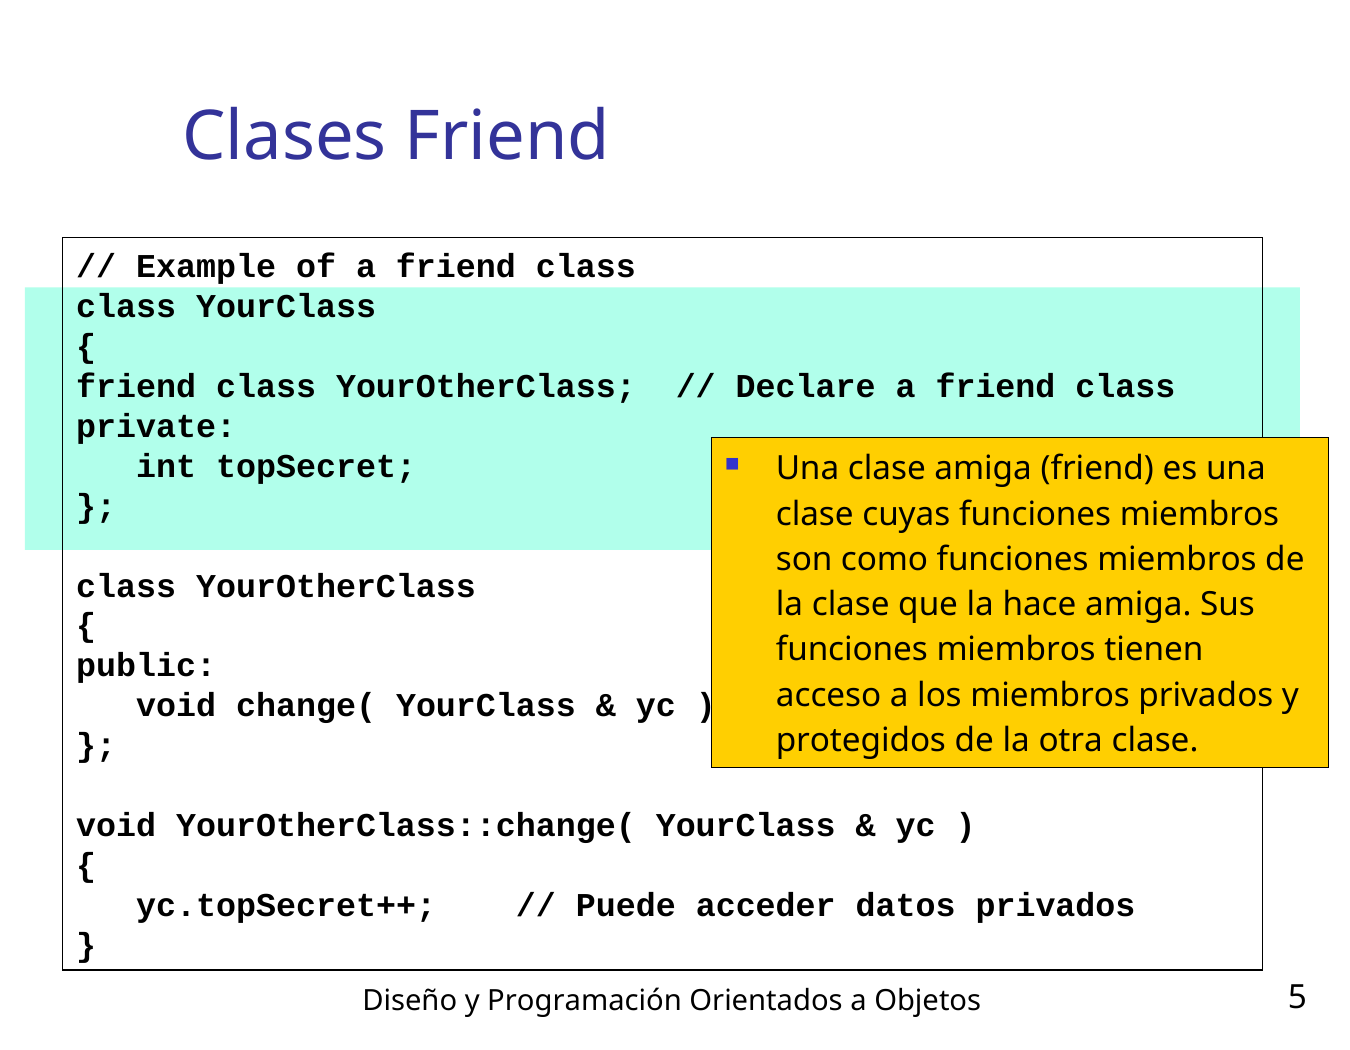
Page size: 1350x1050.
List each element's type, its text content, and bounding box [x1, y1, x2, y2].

text_box [1263, 287, 1300, 437]
title Clases Friend ‏ [168, 34, 1320, 187]
text_box [24, 287, 62, 550]
text_box // Example of a friend class class YourClass { friend class YourOtherClass; // Declare a friend class private: int topSecret; }; class YourOtherClass { public: void change( YourClass & yc ); }; void YourOtherClass::change( YourClass & yc )‏ { yc.topSecret++; // Puede acceder datos privados } [62, 237, 1263, 970]
list Una clase amiga (friend) es una clase cuyas funciones miembros son como funciones miembros de la clase que la hace amiga. Sus funciones miembros tienen acceso a los miembros privados y protegidos de la otra clase. [711, 437, 1329, 751]
